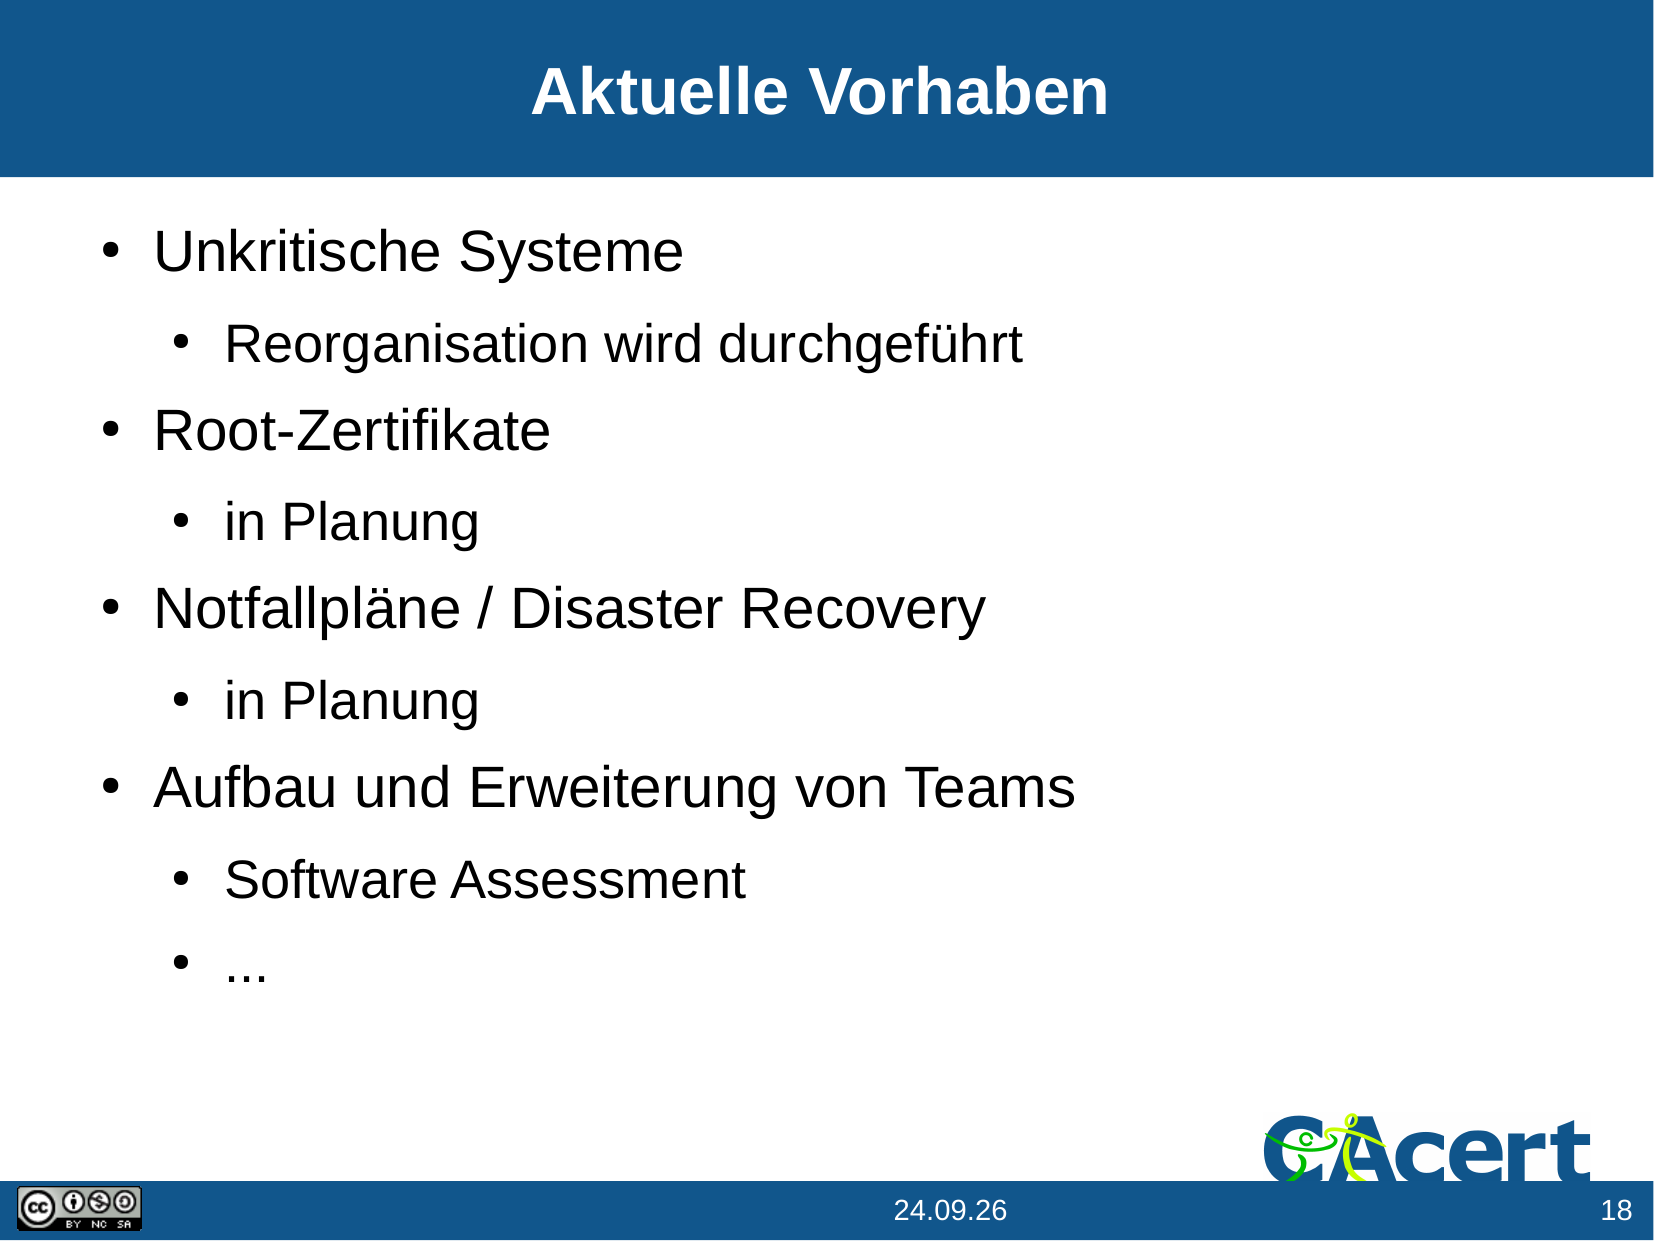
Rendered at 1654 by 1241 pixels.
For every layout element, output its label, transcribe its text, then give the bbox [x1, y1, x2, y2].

list Unkritische Systeme Reorganisation wird durchgeführt Root-Zertifikate in Planung Notfallpläne / Disaster Recovery in Planung Aufbau und Erweiterung von Teams Software Assessment ... [82, 218, 1571, 1077]
picture [1263, 1112, 1591, 1181]
title Aktuelle Vorhaben [76, 17, 1565, 166]
picture [17, 1186, 142, 1231]
